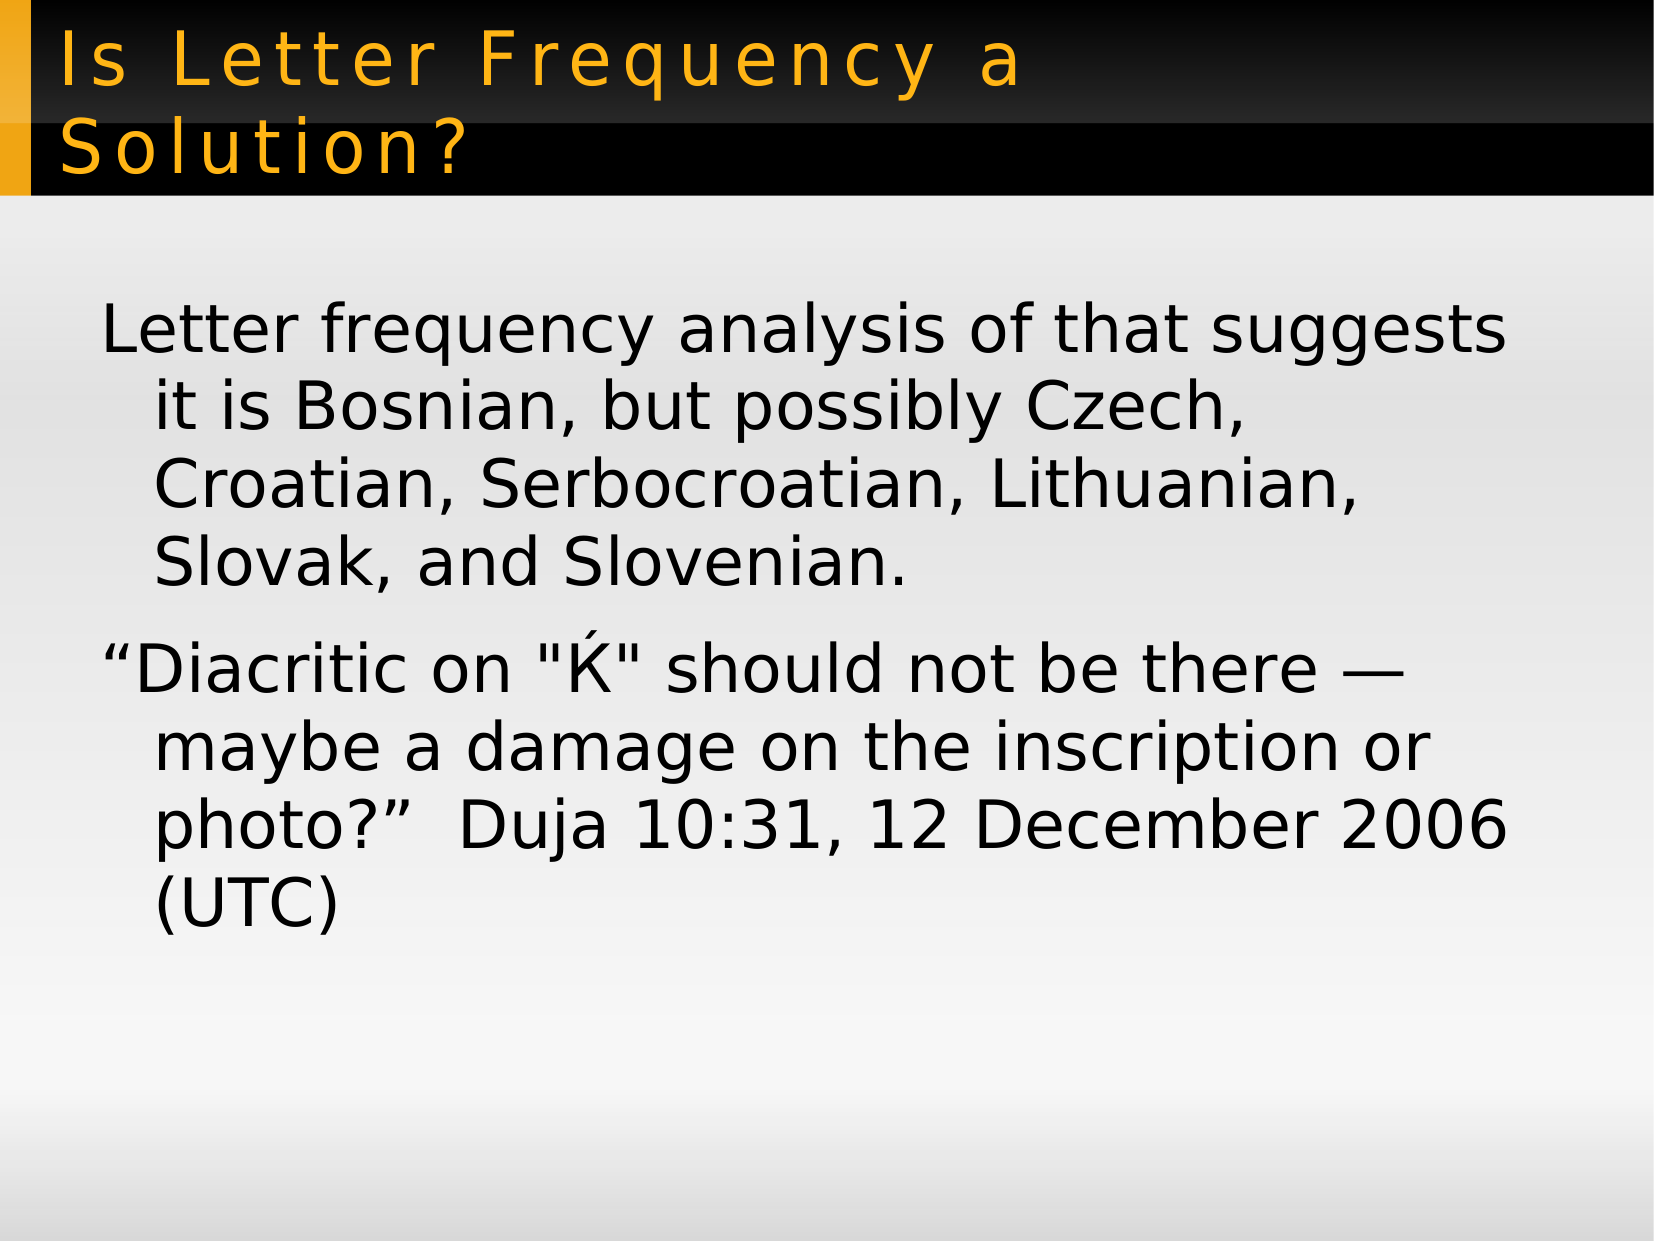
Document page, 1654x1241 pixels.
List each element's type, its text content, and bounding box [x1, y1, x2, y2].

title Is Letter Frequency a Solution? [59, 16, 1270, 191]
list Letter frequency analysis of that suggests it is Bosnian, but possibly Czech, Croatian, Serbocroatian, Lithuanian, Slovak, and Slovenian. “Diacritic on "Ќ" should not be there — maybe a damage on the inscription or photo?” Duja 10:31, 12 December 2006 (UTC) [82, 290, 1571, 1094]
picture [0, 0, 1654, 1241]
